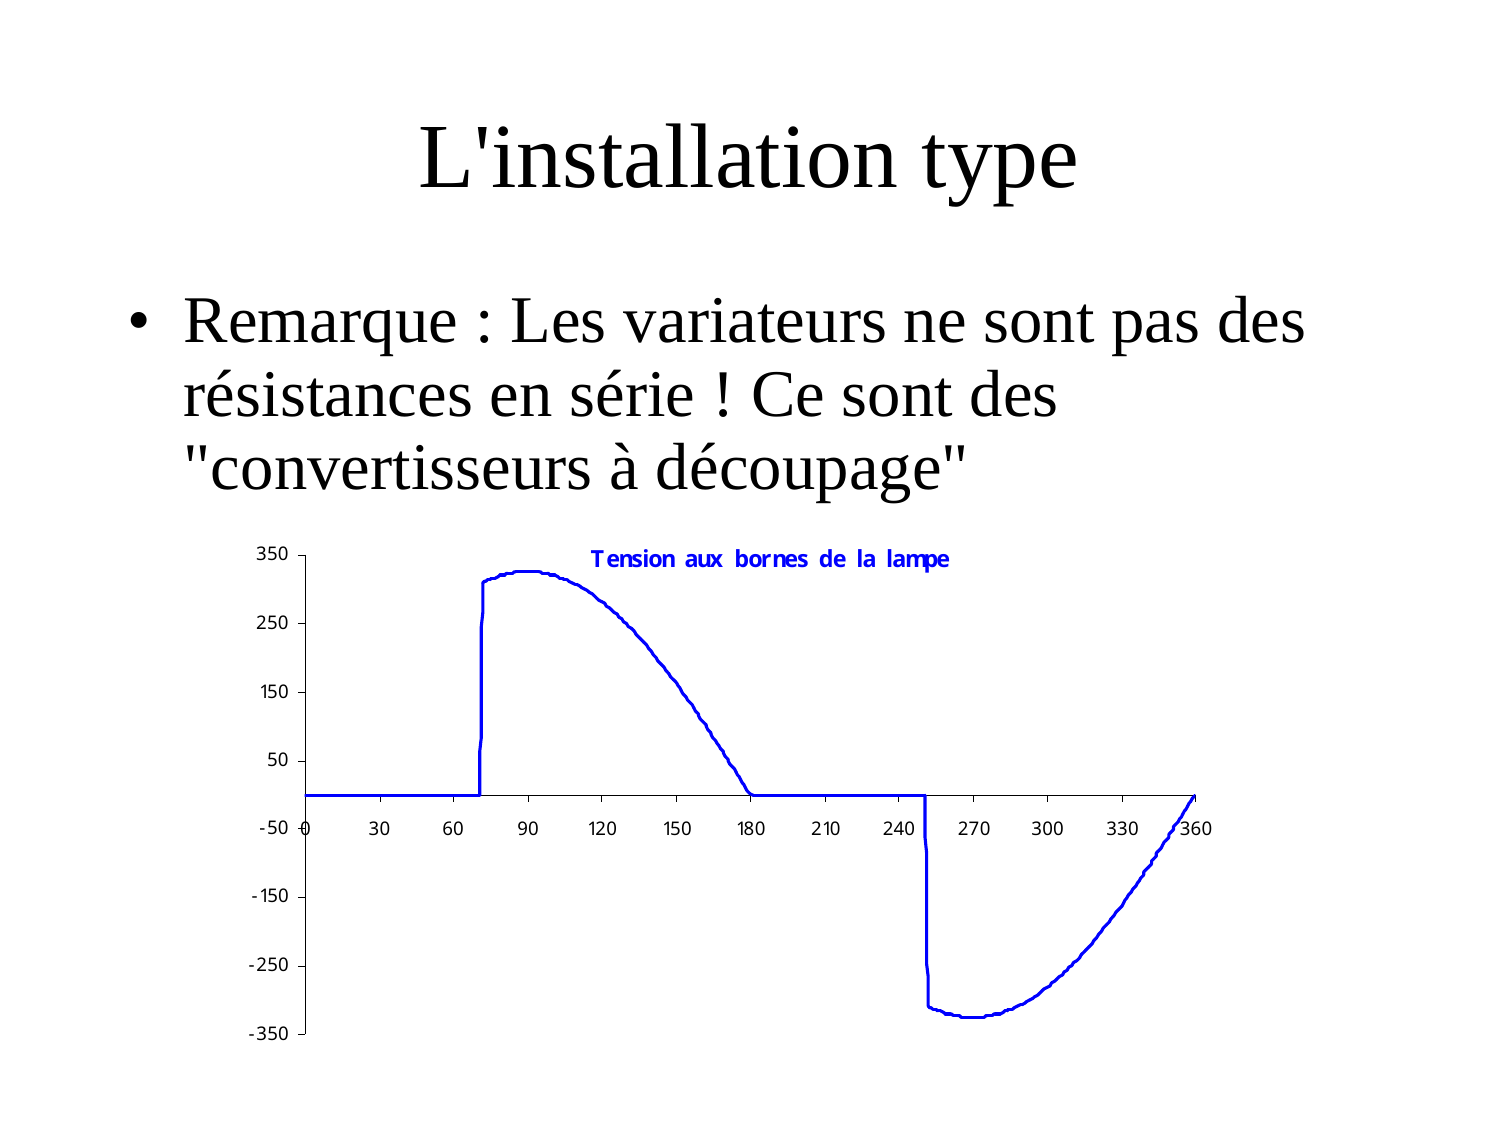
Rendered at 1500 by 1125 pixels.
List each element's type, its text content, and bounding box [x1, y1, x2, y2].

title L'installation type [112, 62, 1388, 250]
list Remarque : Les variateurs ne sont pas des résistances en série ! Ce sont des "convertisseurs à découpage" [112, 274, 1388, 1063]
picture [237, 525, 1221, 1065]
